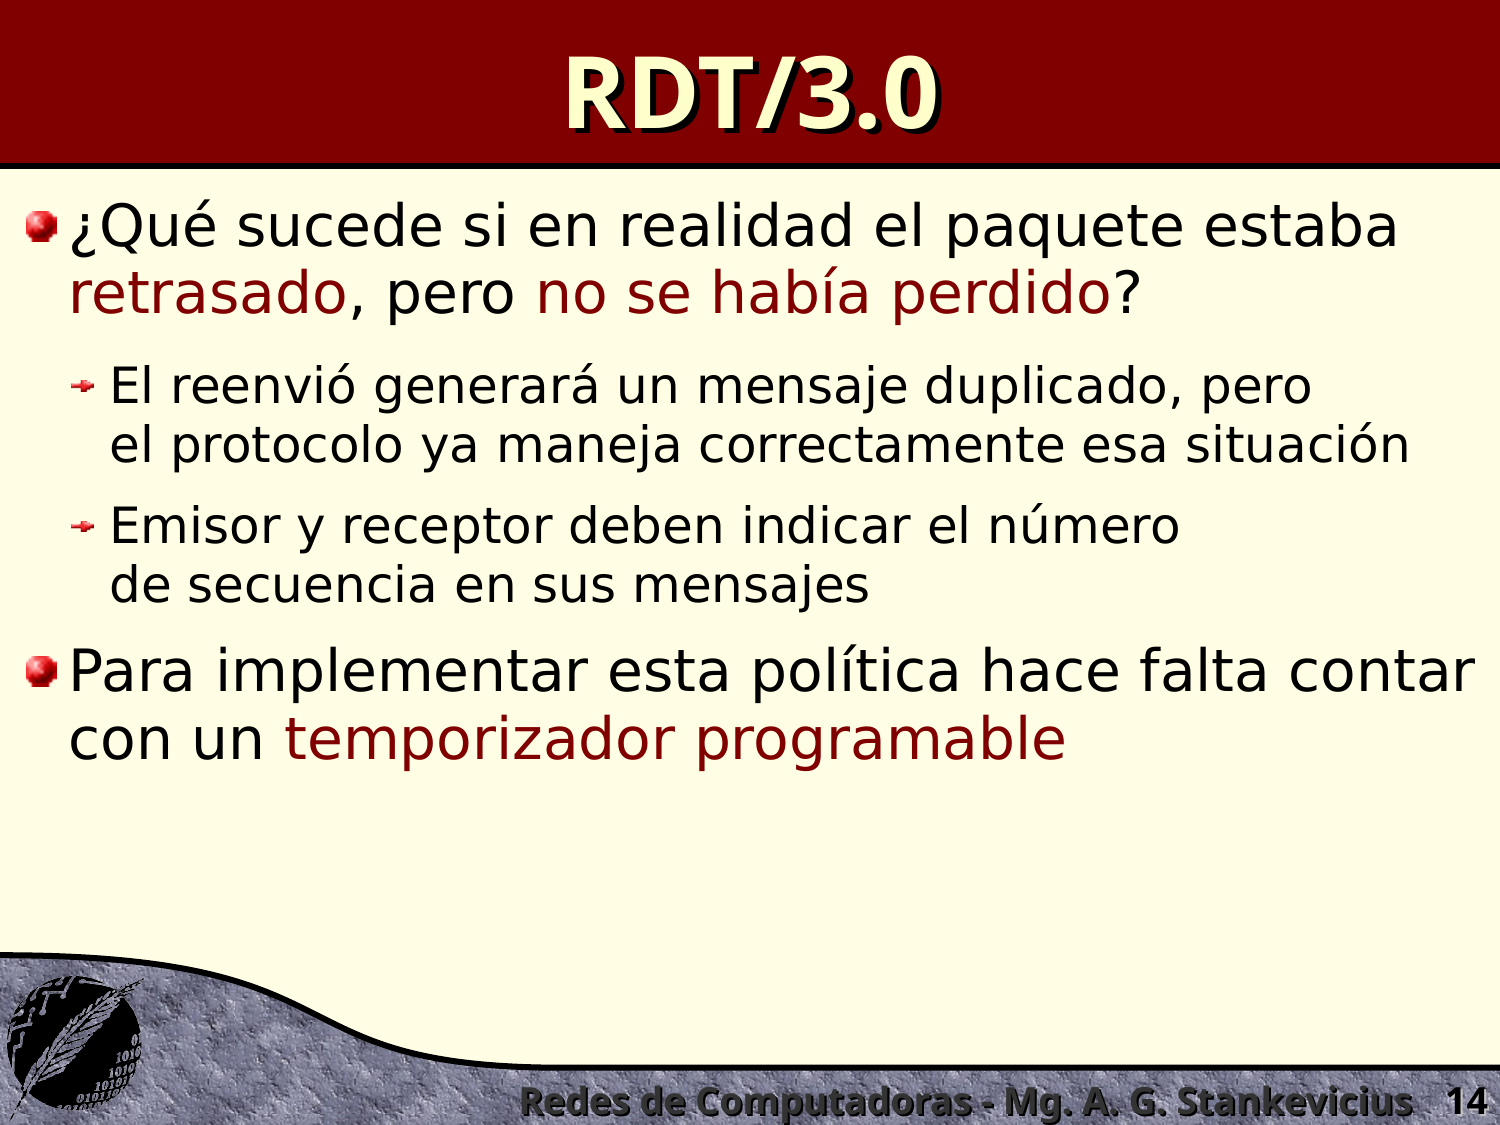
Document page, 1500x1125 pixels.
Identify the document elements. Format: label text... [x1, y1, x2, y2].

list ¿Qué sucede si en realidad el paquete estaba retrasado, pero no se había perdido? El reenvió generará un mensaje duplicado, pero el protocolo ya maneja correctamente esa situación Emisor y receptor deben indicar el número de secuencia en sus mensajes Para implementar esta política hace falta contar con un temporizador programable [11, 192, 1486, 921]
picture [790, 1100, 795, 1110]
picture [0, 959, 1500, 1125]
title RDT/3.0 [15, 5, 1485, 160]
picture [1047, 1100, 1054, 1110]
